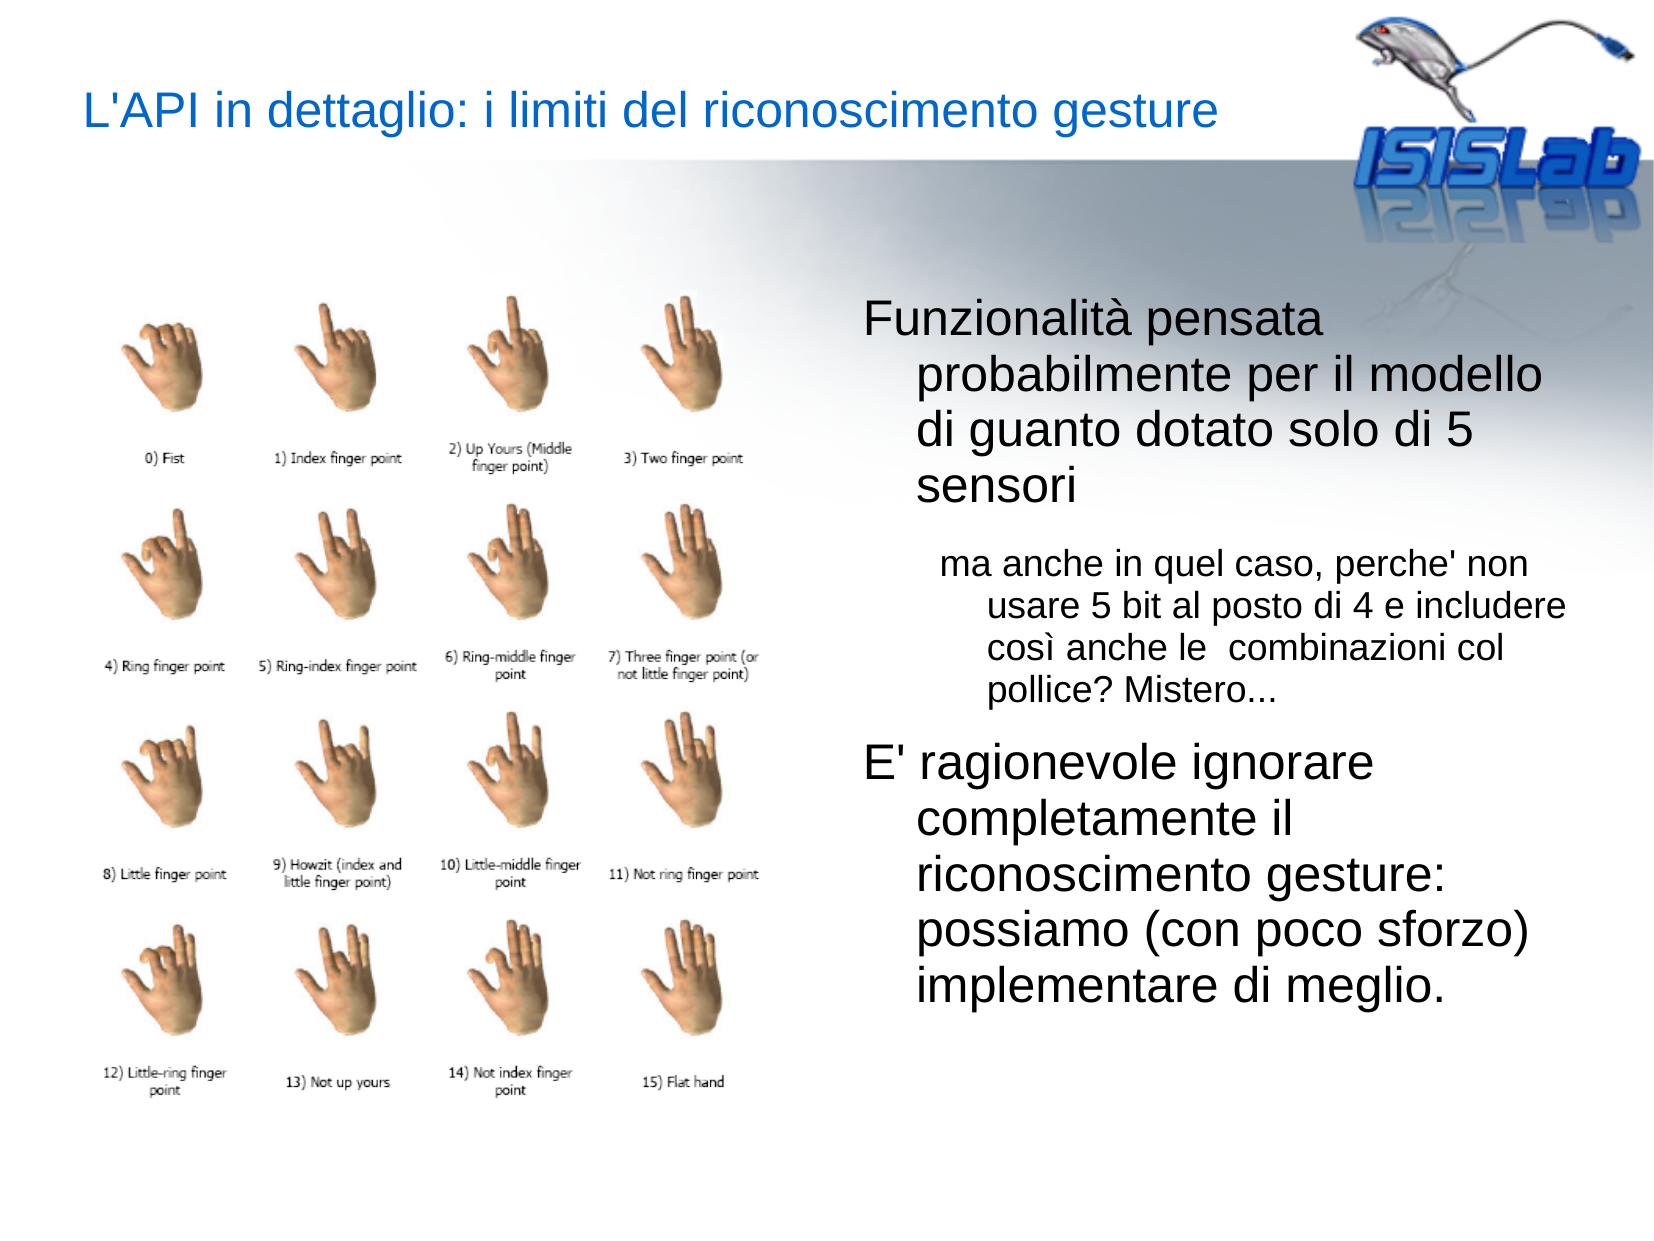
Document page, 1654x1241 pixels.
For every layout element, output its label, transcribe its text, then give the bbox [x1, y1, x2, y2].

title L'API in dettaglio: i limiti del riconoscimento gesture [82, 46, 1571, 175]
picture [0, 0, 1654, 1241]
list Funzionalità pensata probabilmente per il modello di guanto dotato solo di 5 sensori ma anche in quel caso, perche' non usare 5 bit al posto di 4 e includere così anche le combinazioni col pollice? Mistero... E' ragionevole ignorare completamente il riconoscimento gesture: possiamo (con poco sforzo) implementare di meglio. [845, 290, 1572, 1094]
